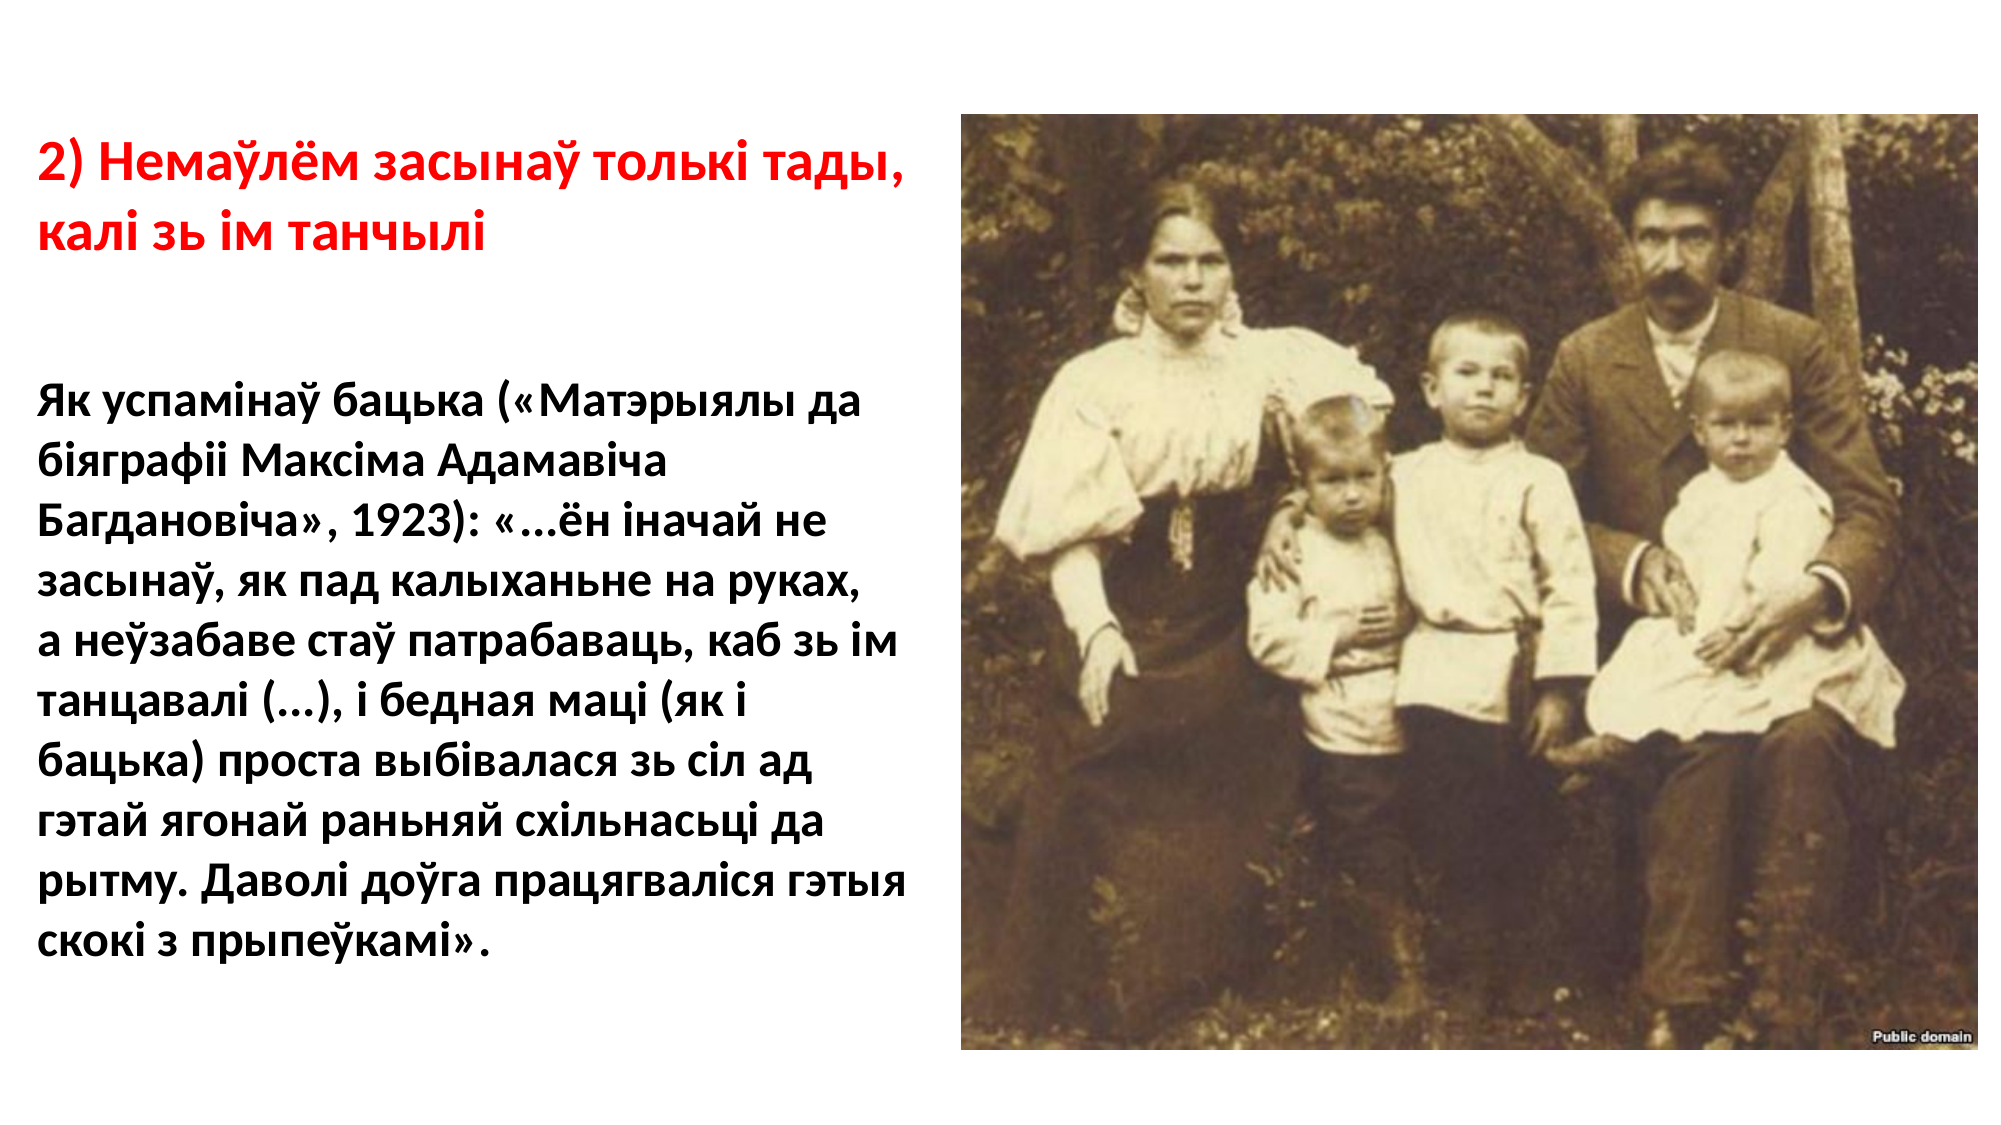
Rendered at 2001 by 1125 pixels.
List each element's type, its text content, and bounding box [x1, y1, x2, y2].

picture [961, 114, 1978, 1050]
text_box Як успамінаў бацька («Матэрыялы да біяграфіі Максіма Адамавіча Багдановіча», 1923): «...ён іначай не засынаў, як пад калыханьне на руках, а неўзабаве стаў патрабаваць, каб зь ім танцавалі (...), і бедная маці (як і бацька) проста выбівалася зь сіл ад гэтай ягонай раньняй схільнасьці да рытму. Даволі доўга працягваліся гэтыя скокі з прыпеўкамі». [23, 359, 940, 974]
text_box 2) Немаўлём засынаў толькі тады, калі зь ім танчылі [23, 115, 940, 270]
